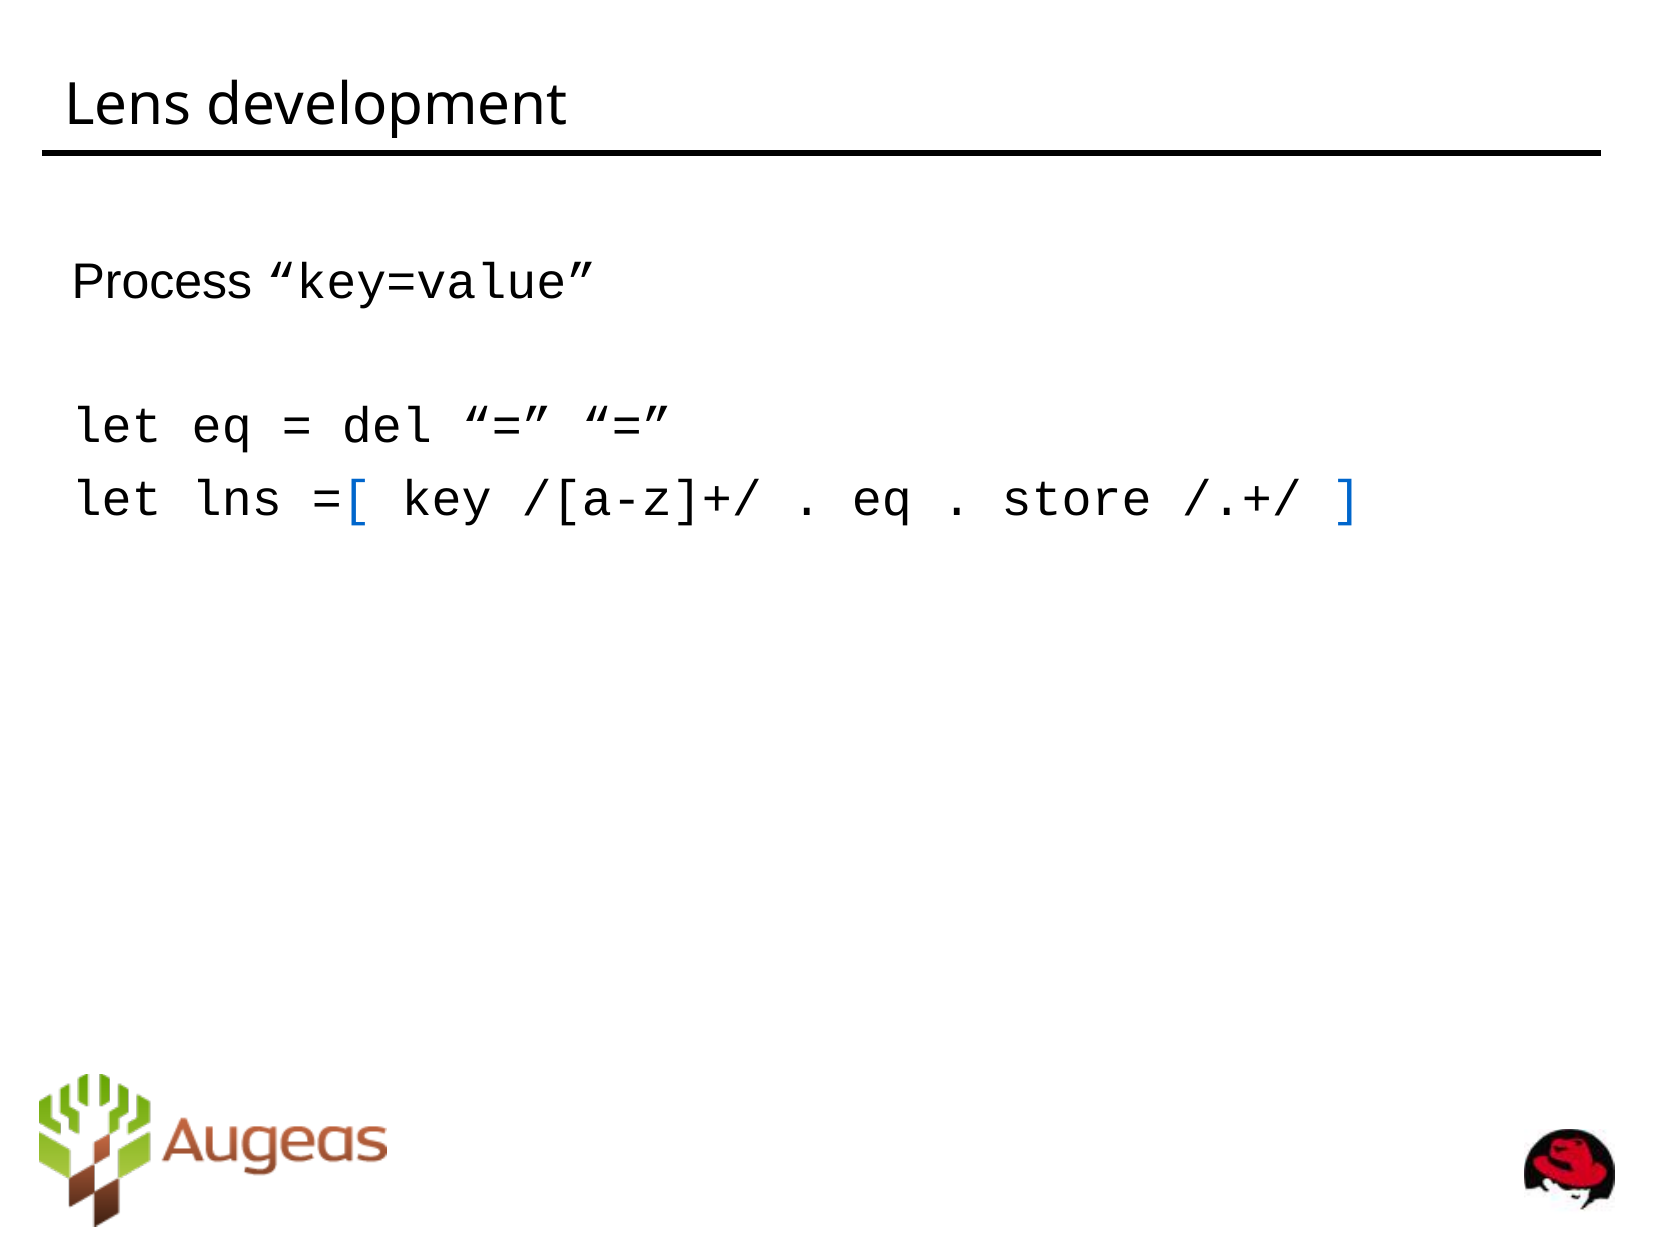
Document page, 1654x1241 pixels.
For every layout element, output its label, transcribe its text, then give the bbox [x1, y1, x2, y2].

picture [1524, 1129, 1615, 1220]
picture [39, 1074, 387, 1227]
list Process “key=value” let eq = del “=” “=” let lns =[ key /[a-z]+/ . eq . store /.+/ ] [71, 180, 1495, 1089]
title Lens development [64, 42, 1496, 161]
